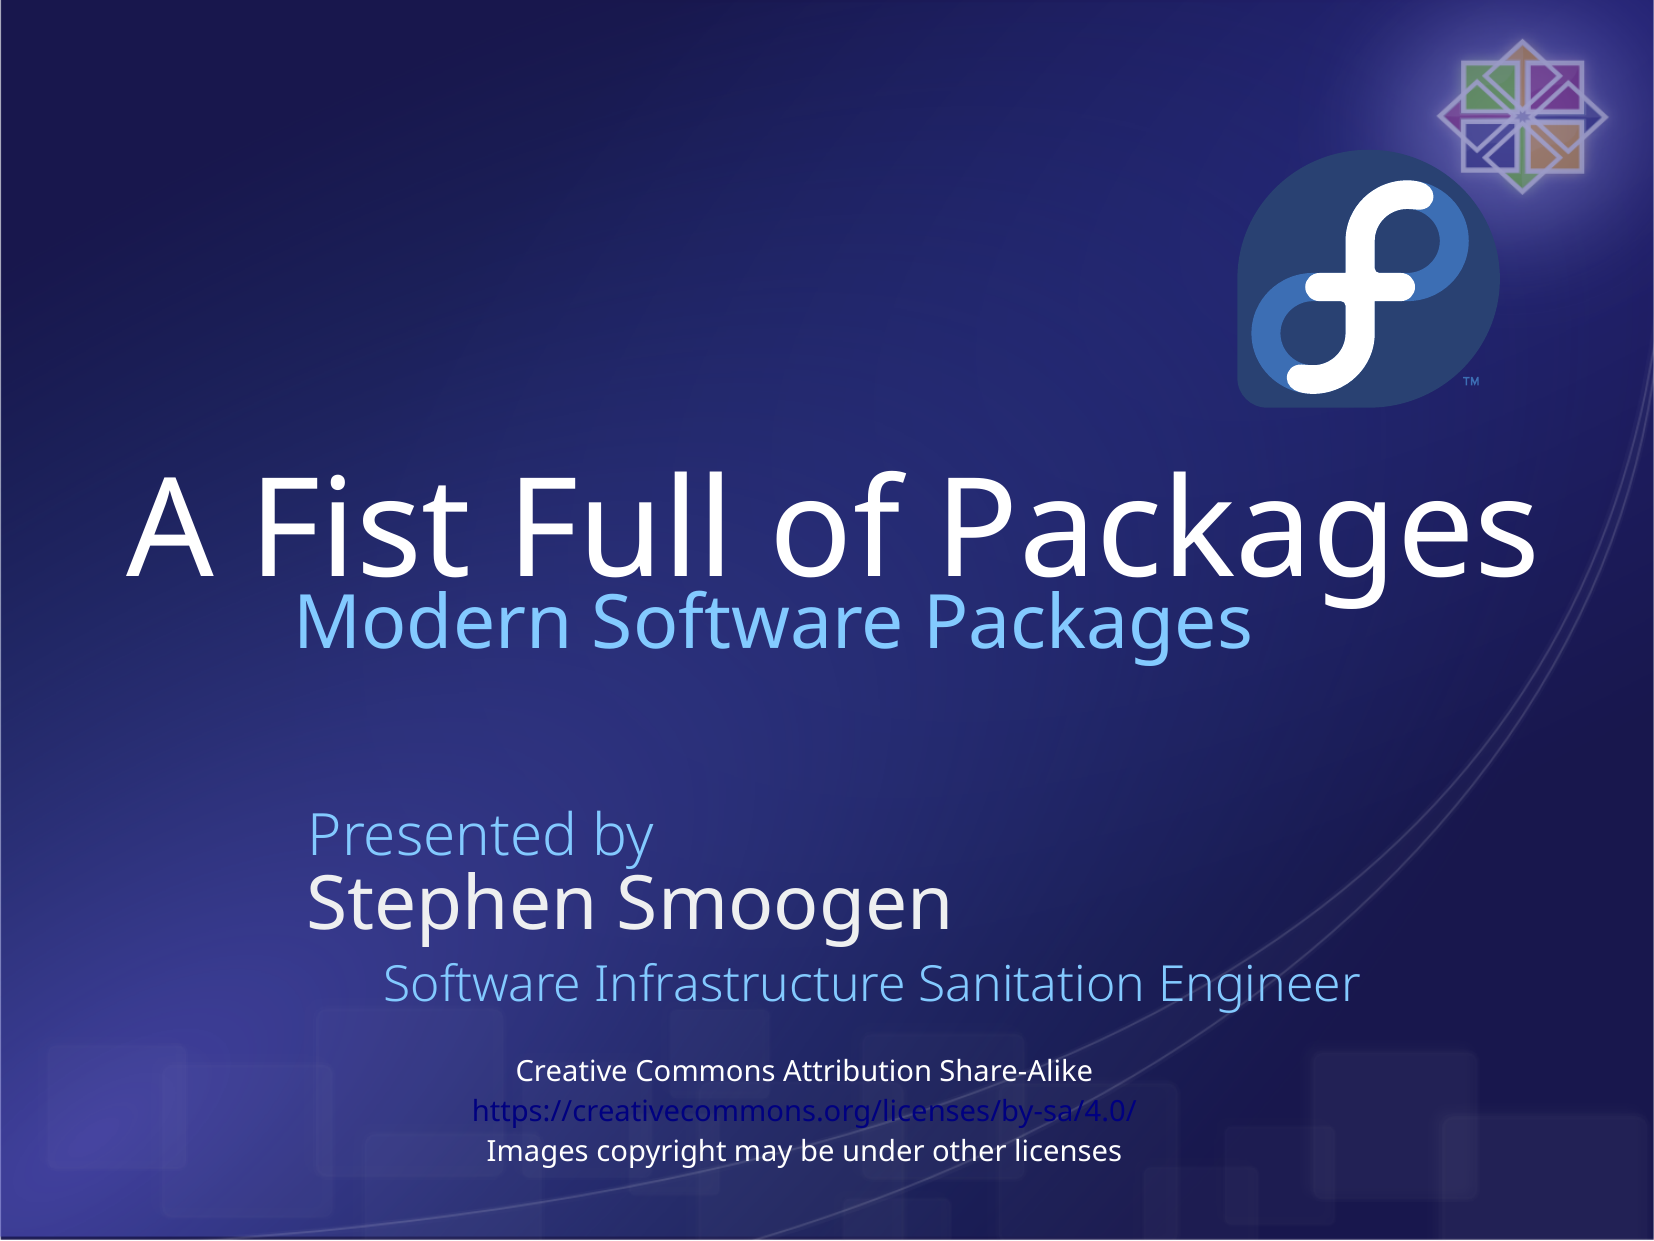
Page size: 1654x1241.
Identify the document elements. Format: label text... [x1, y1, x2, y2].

text_box Presented by [293, 785, 694, 865]
text_box Stephen Smoogen [291, 841, 1043, 938]
text_box A Fist Full of Packages [37, 422, 1557, 628]
text_box Software Infrastructure Sanitation Engineer [369, 940, 1457, 1016]
picture [0, 0, 1654, 1241]
text_box Creative Commons Attribution Share-Alike https://creativecommons.org/licenses/by-sa/4.0/ Images copyright may be under other licenses [469, 1043, 1140, 1159]
subtitle Modern Software Packages [100, 628, 1447, 722]
